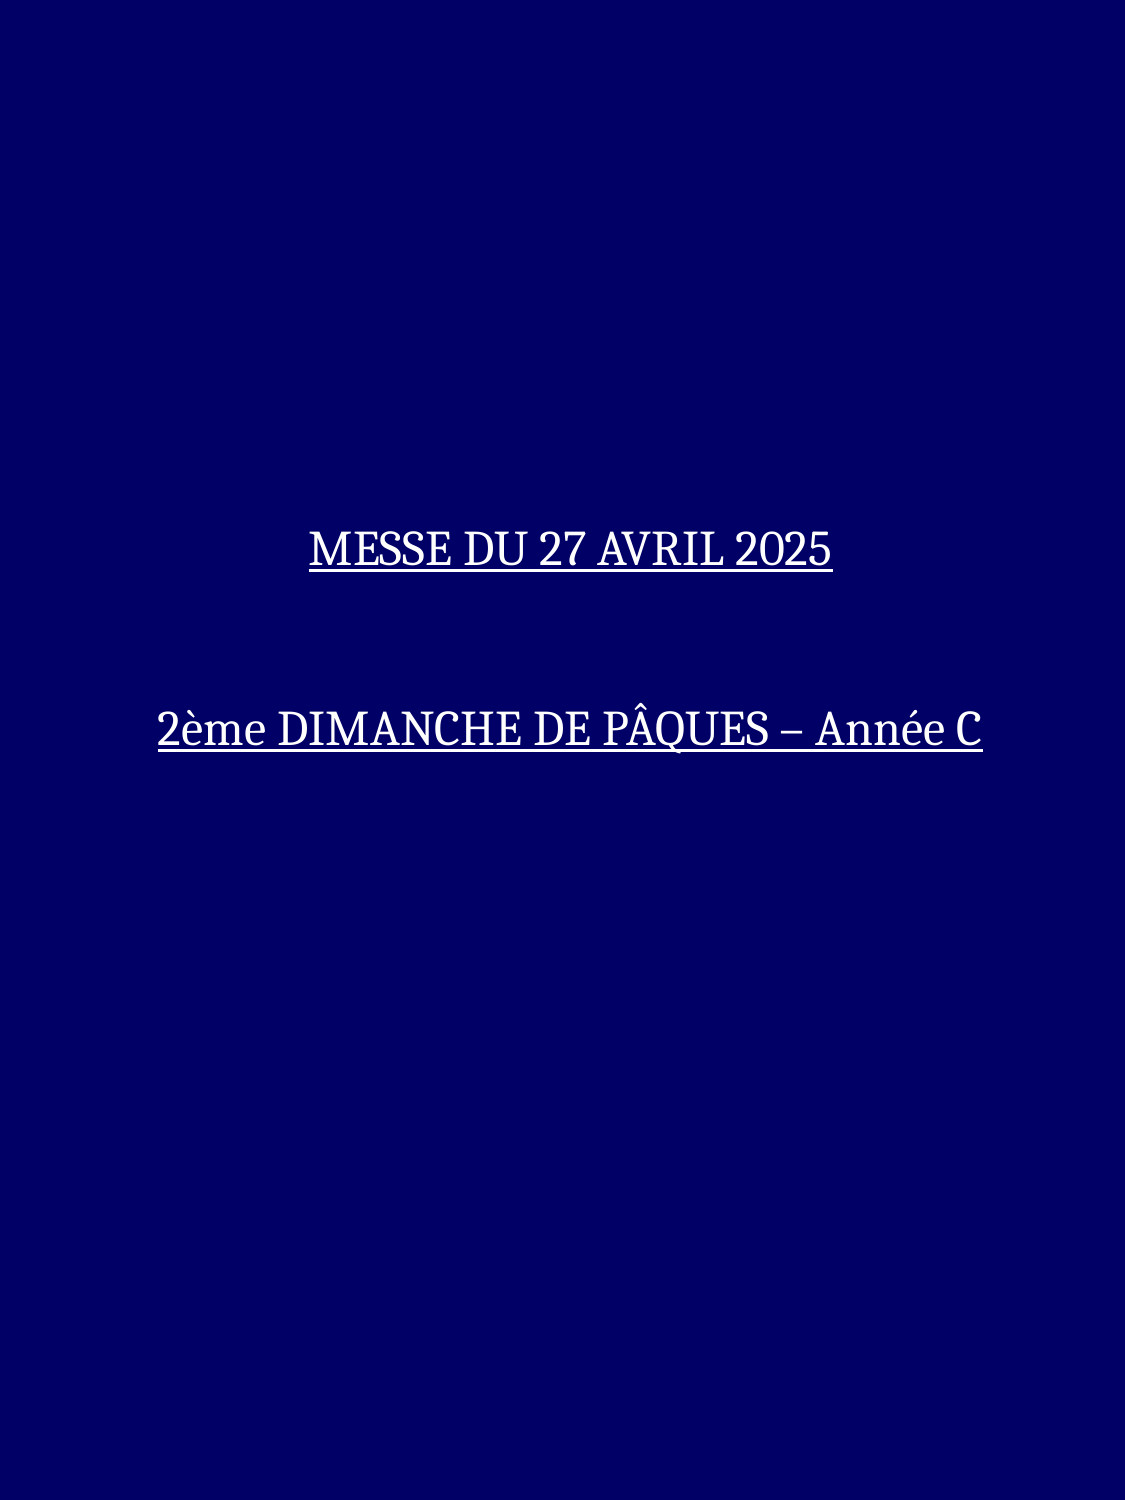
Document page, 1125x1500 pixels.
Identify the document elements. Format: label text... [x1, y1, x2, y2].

text_box MESSE DU 27 AVRIL 2025 2ème DIMANCHE DE PÂQUES – Année C [23, 507, 1118, 1243]
